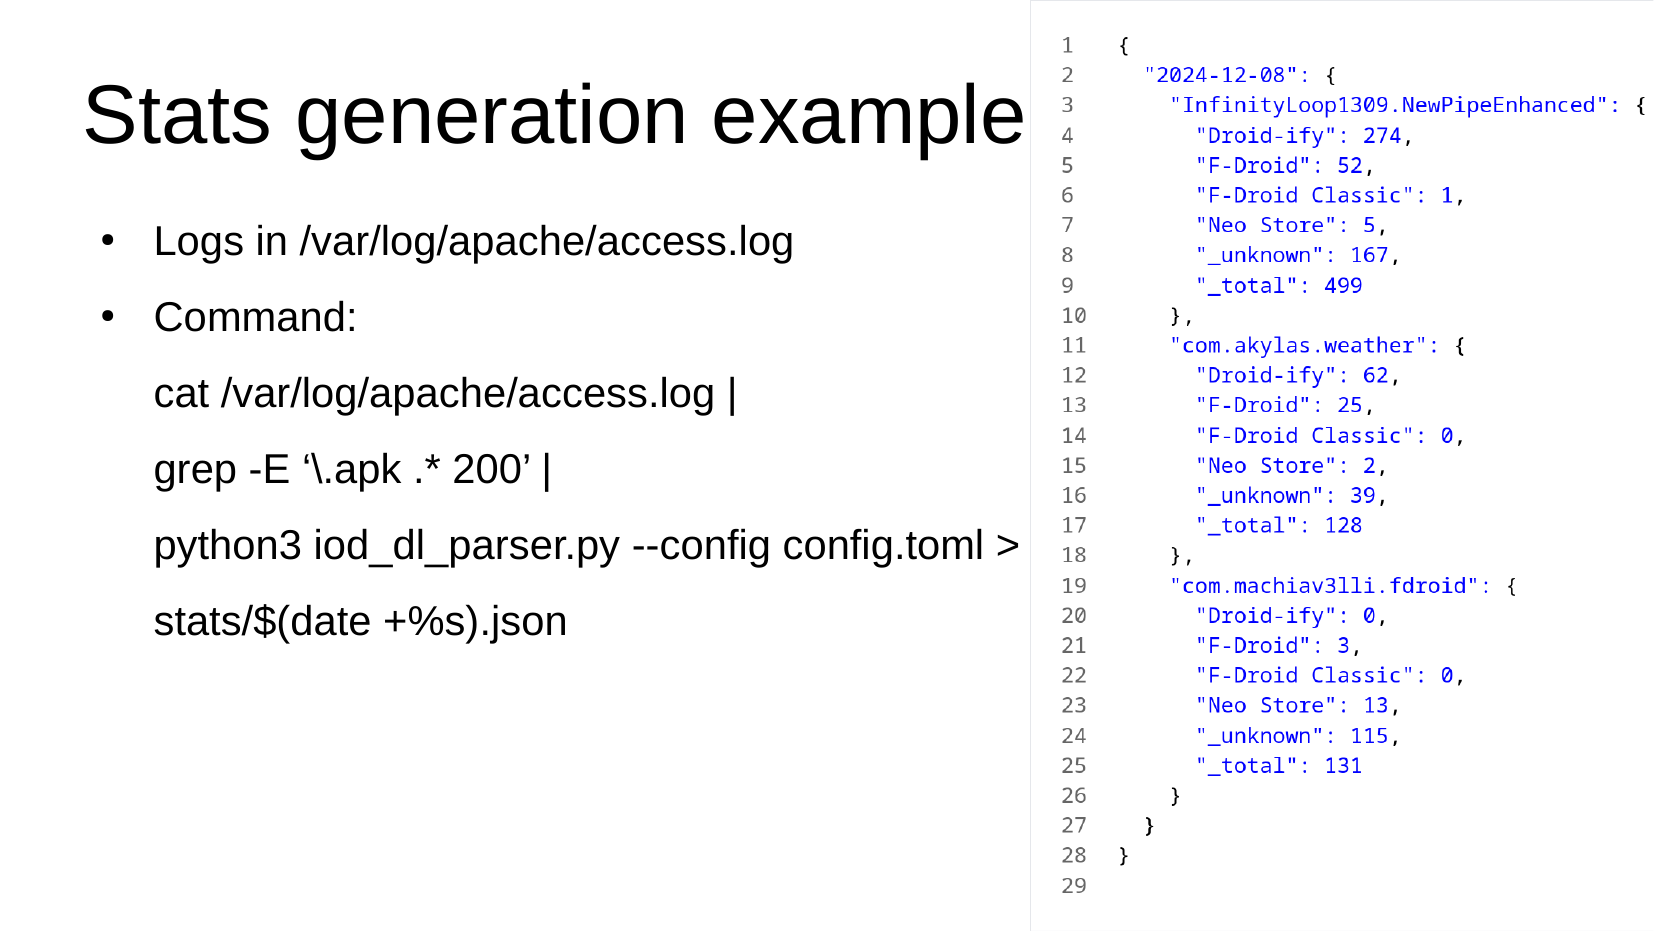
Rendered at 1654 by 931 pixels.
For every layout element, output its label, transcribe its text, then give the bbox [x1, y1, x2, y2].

picture [1030, 0, 1654, 931]
list Logs in /var/log/apache/access.log Command: cat /var/log/apache/access.log | grep -E ‘\.apk .* 200’ | python3 iod_dl_parser.py --config config.toml > stats/$(date +%s).json [82, 217, 1030, 758]
title Stats generation example [82, 37, 1030, 193]
